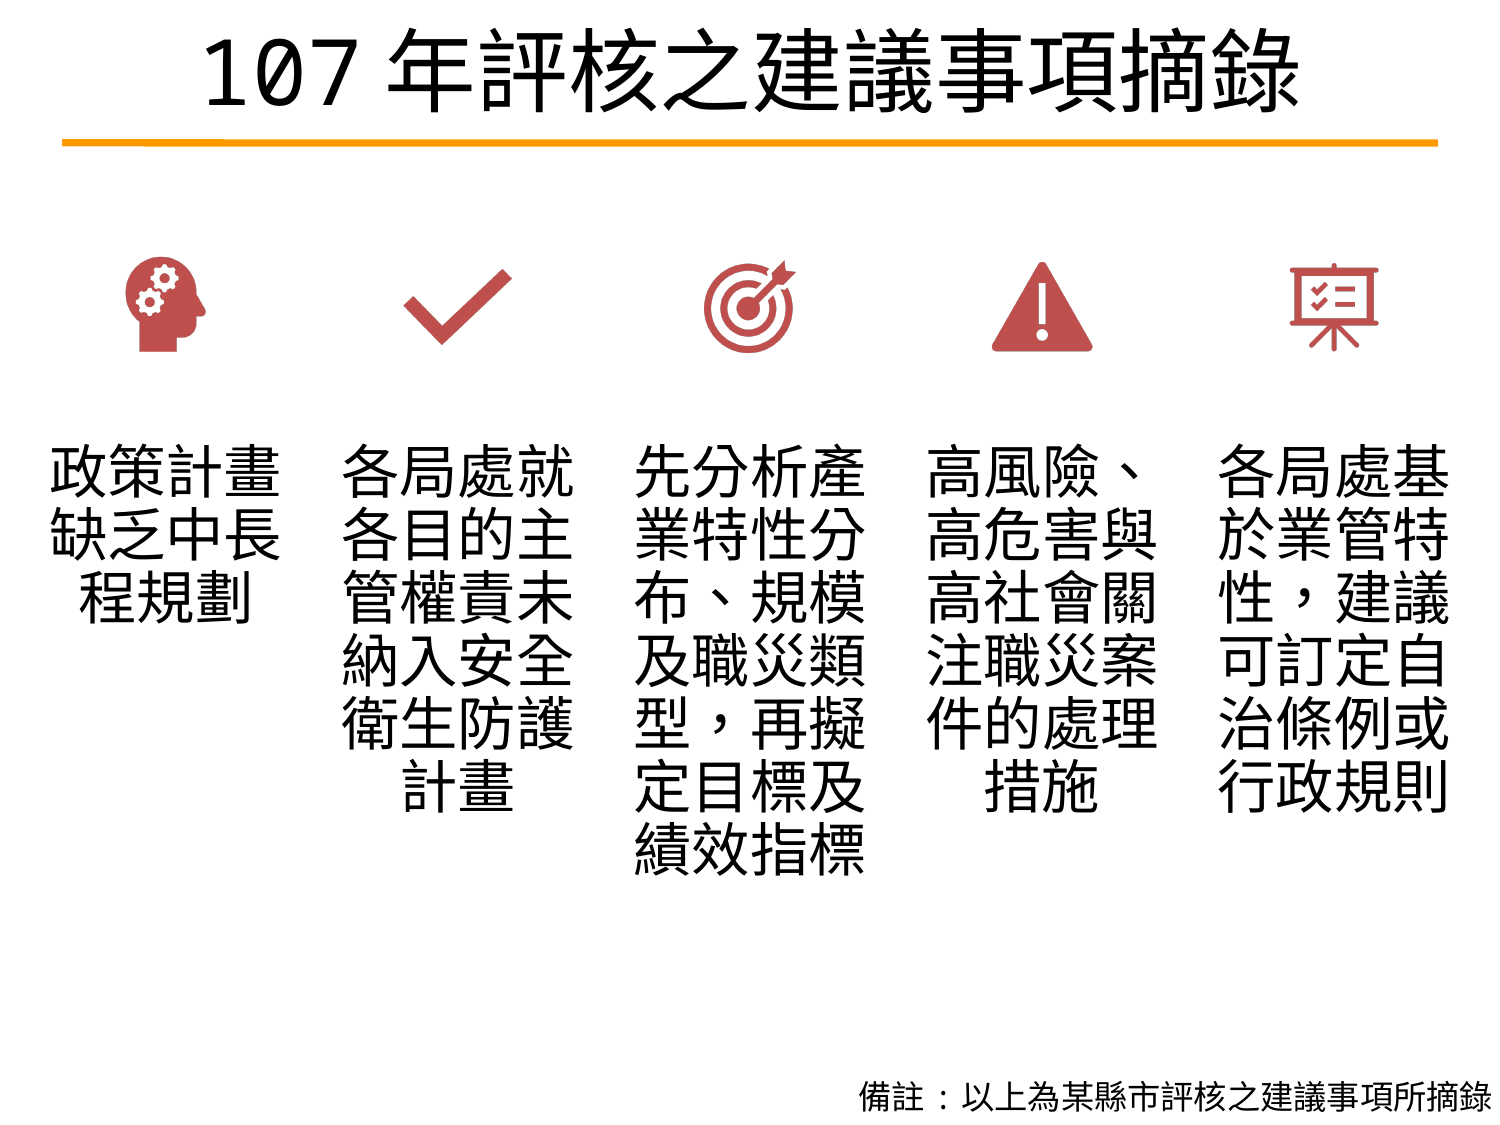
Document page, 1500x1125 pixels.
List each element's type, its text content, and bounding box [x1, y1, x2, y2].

text_box 先分析產業特性分布、規模及職災類型，再擬定目標及績效指標 [625, 443, 875, 792]
text_box 各局處就各目的主管權責未納入安全衛生防護計畫 [333, 443, 583, 792]
text_box [986, 250, 1098, 363]
text_box [109, 250, 222, 363]
title 107年評核之建議事項摘錄 [75, 0, 1425, 138]
text_box [694, 250, 806, 363]
text_box 高風險、高危害與高社會關注職災案件的處理措施 [917, 443, 1167, 792]
text_box 備註:以上為某縣市評核之建議事項所摘錄 [844, 1068, 1500, 1124]
text_box 政策計畫缺乏中長程規劃 [41, 443, 291, 792]
text_box [1278, 250, 1390, 363]
text_box [401, 250, 514, 363]
text_box 各局處基於業管特性，建議可訂定自治條例或行政規則 [1209, 443, 1459, 792]
